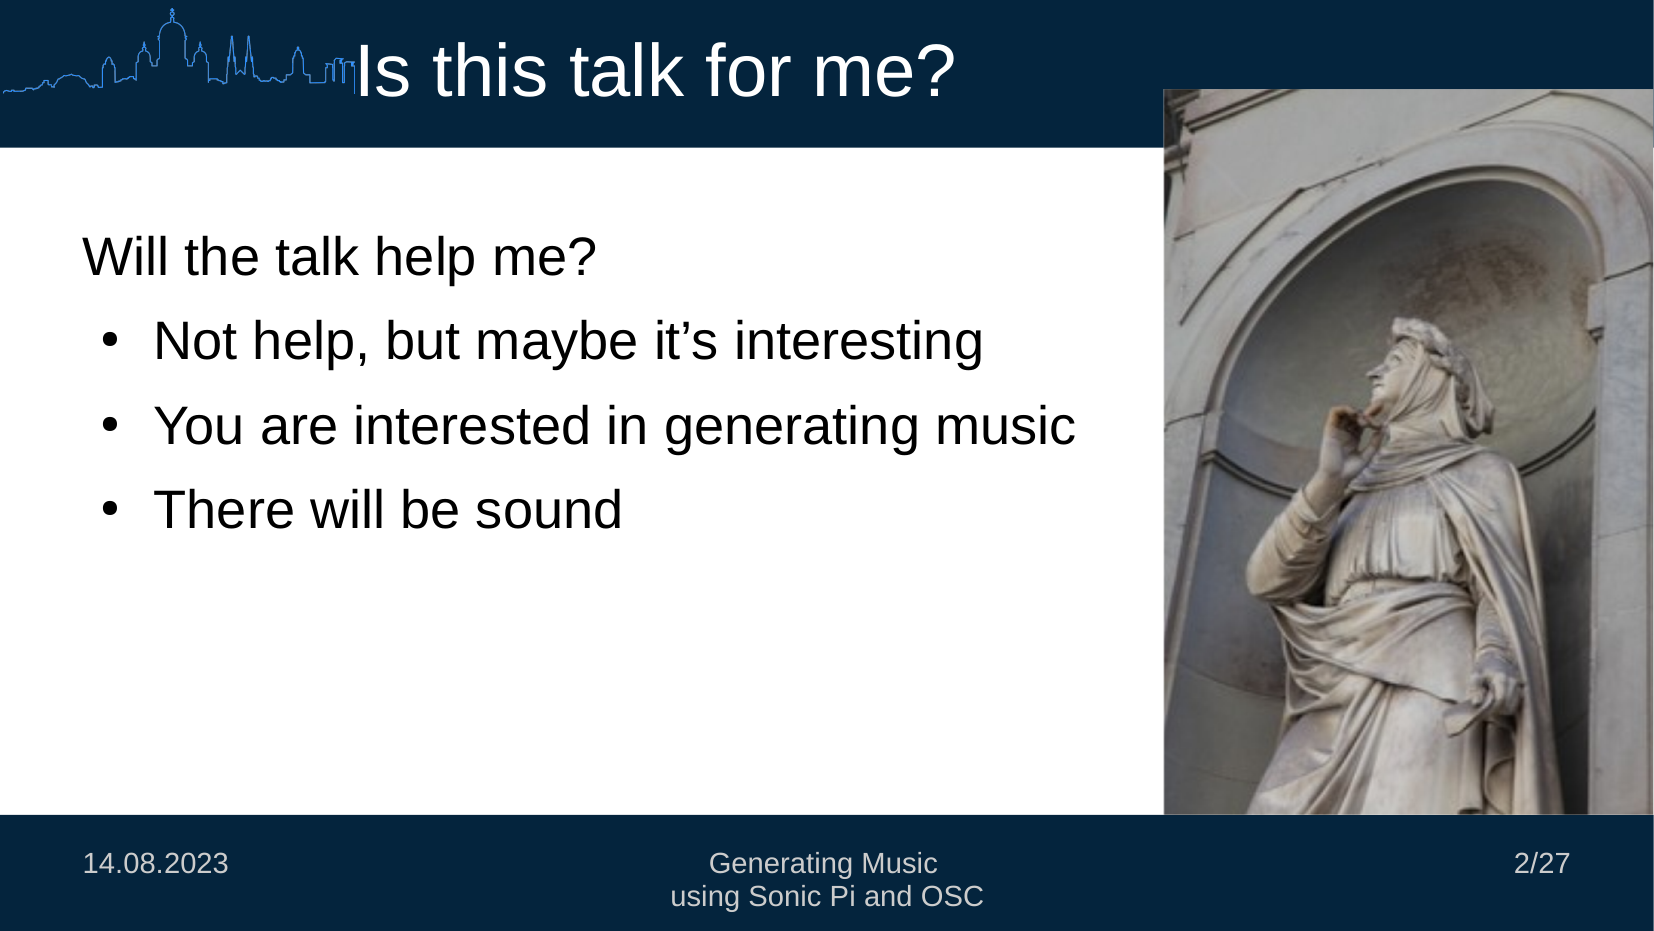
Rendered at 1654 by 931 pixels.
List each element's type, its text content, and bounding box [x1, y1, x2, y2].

list Will the talk help me? Not help, but maybe it’s interesting You are interested in generating music There will be sound [82, 141, 1123, 815]
picture [3, 8, 354, 94]
title Is this talk for me? [354, 5, 1654, 136]
picture [1163, 88, 1654, 815]
